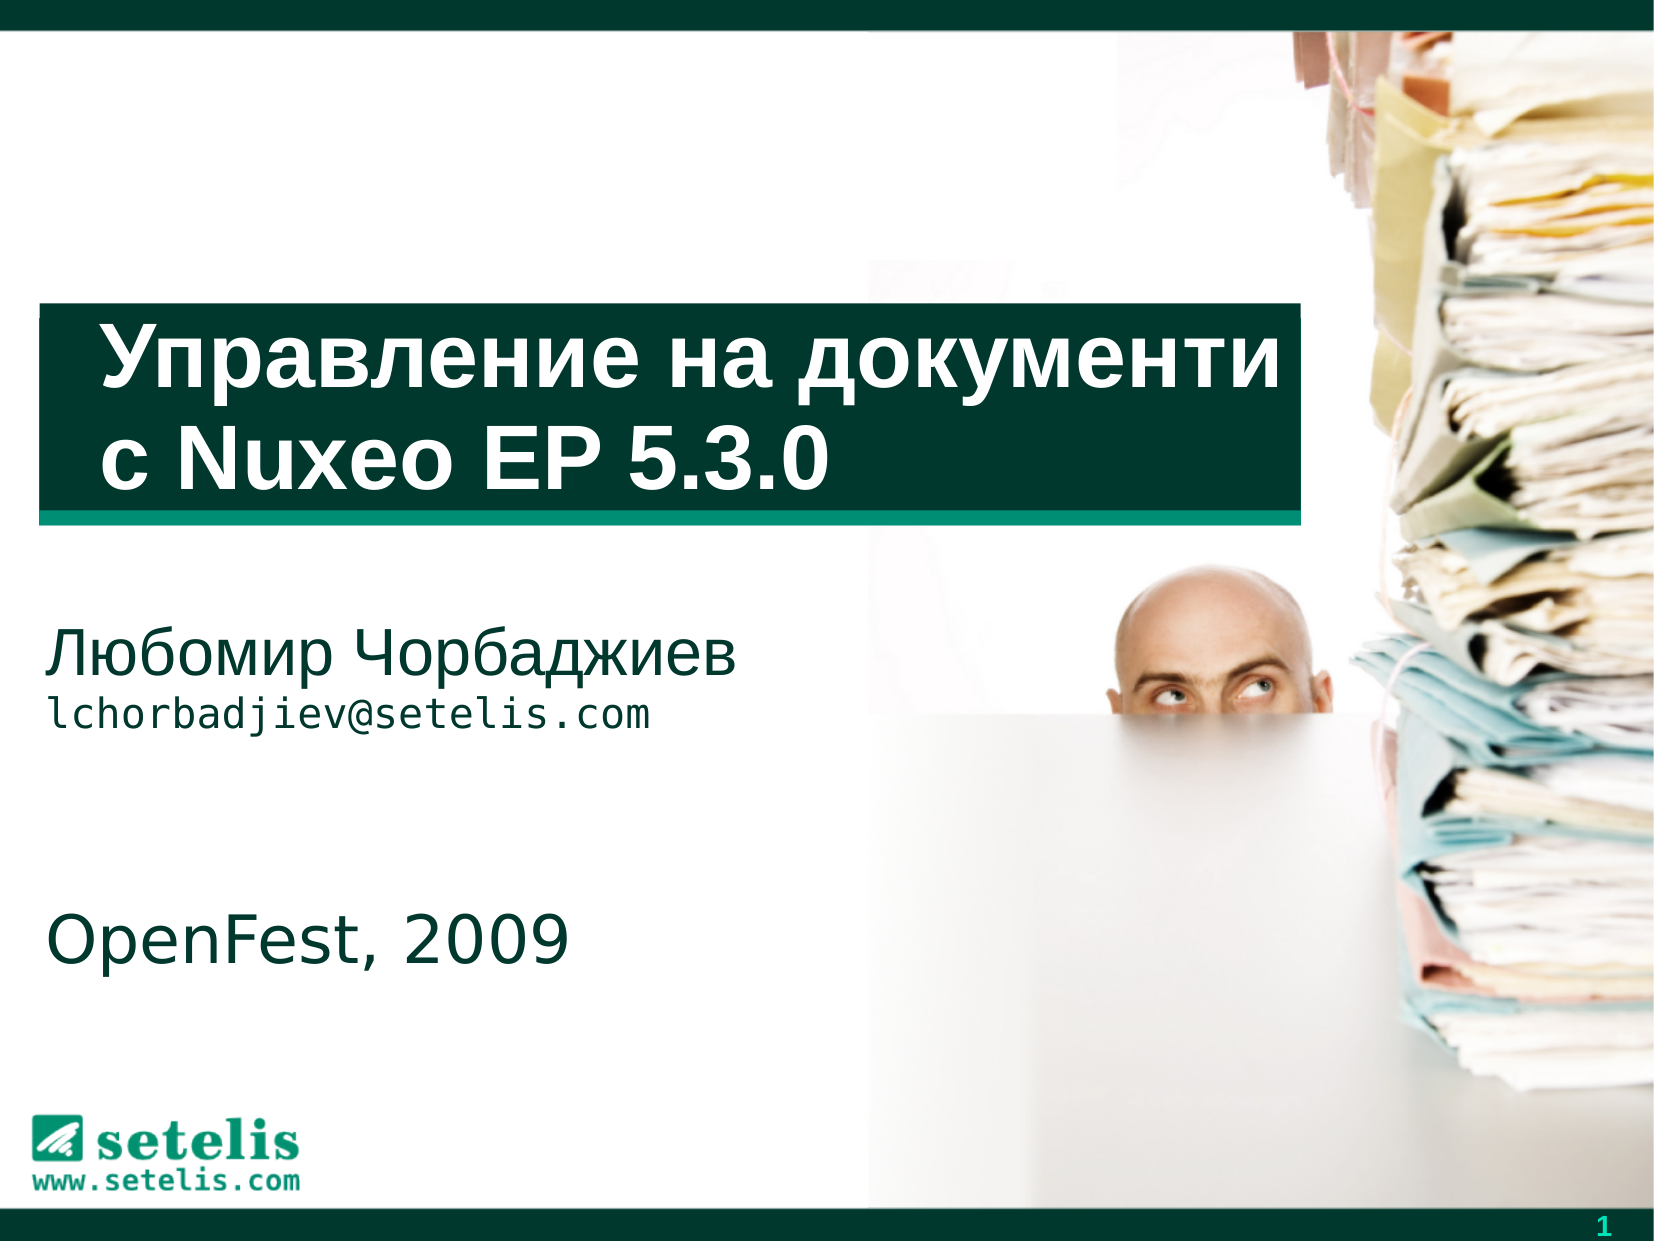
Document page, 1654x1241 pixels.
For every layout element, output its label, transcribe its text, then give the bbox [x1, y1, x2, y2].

text_box OpenFest, 2009 [45, 864, 976, 1017]
picture [0, 0, 1654, 1241]
title Управление на документи с Nuxeo EP 5.3.0 [39, 303, 1301, 511]
subtitle Любомир Чорбаджиев lchorbadjiev@setelis.com [45, 600, 976, 753]
